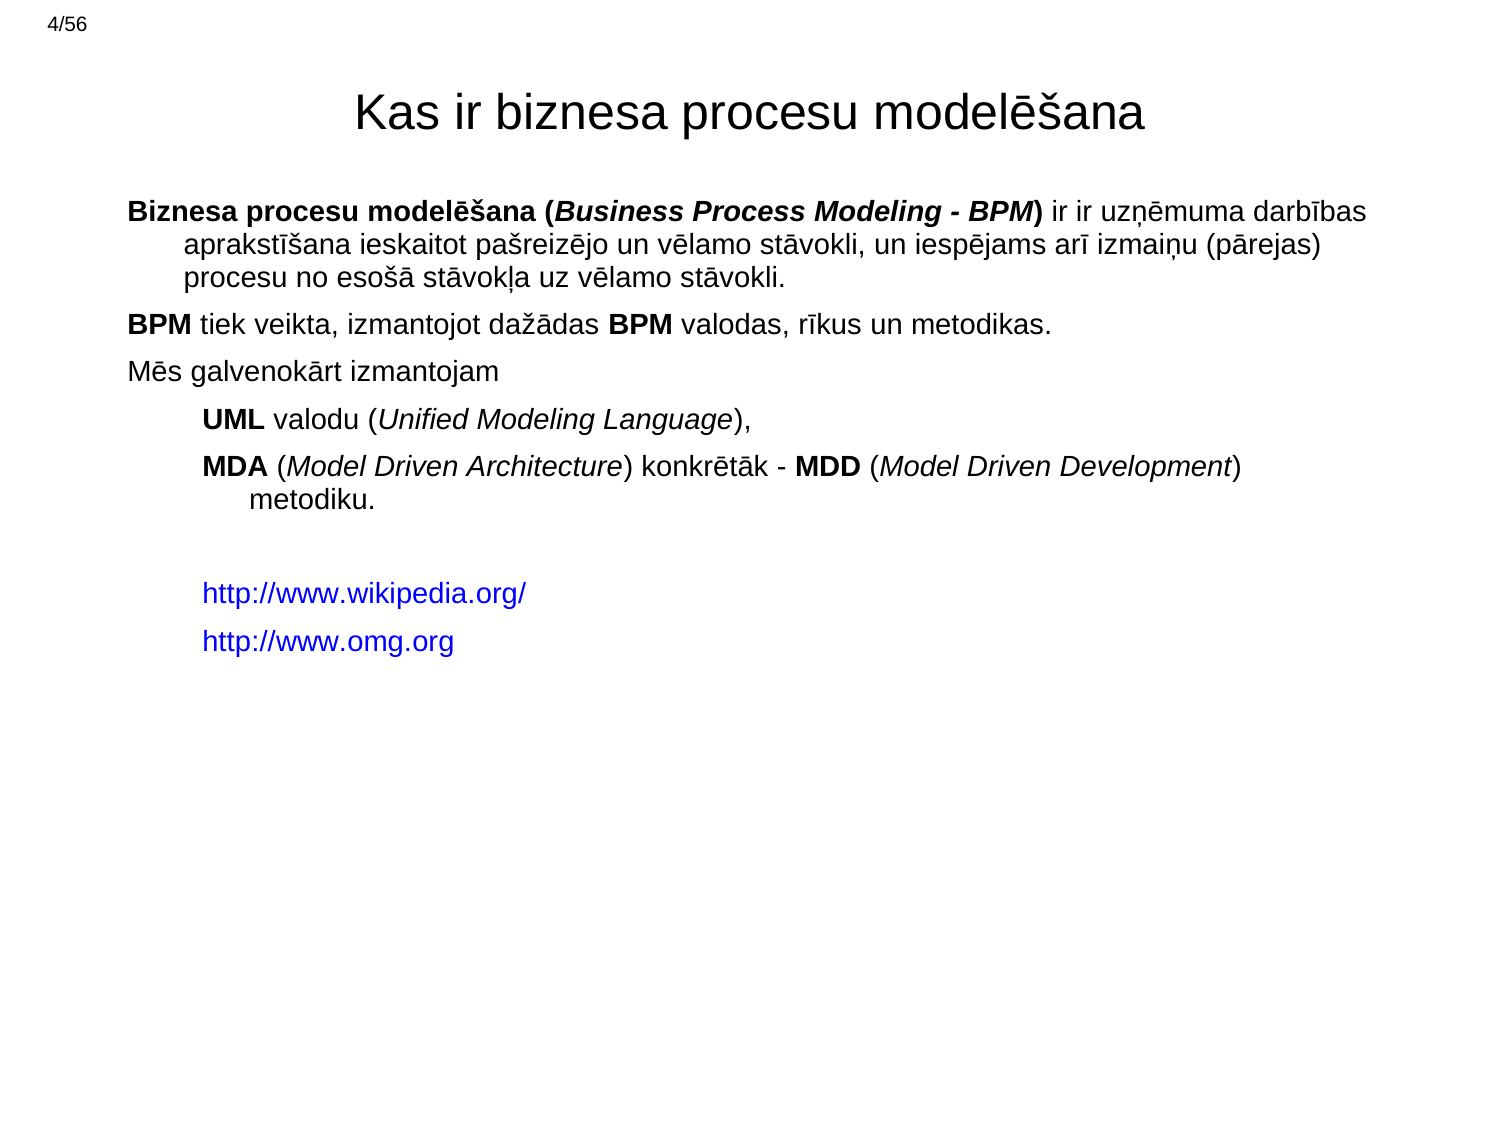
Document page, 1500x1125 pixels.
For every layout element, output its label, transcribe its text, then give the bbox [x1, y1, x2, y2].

title Kas ir biznesa procesu modelēšana [112, 62, 1388, 163]
list Biznesa procesu modelēšana (Business Process Modeling - BPM) ir ir uzņēmuma darbības aprakstīšana ieskaitot pašreizējo un vēlamo stāvokli, un iespējams arī izmaiņu (pārejas) procesu no esošā stāvokļa uz vēlamo stāvokli. BPM tiek veikta, izmantojot dažādas BPM valodas, rīkus un metodikas. Mēs galvenokārt izmantojam UML valodu (Unified Modeling Language), MDA (Model Driven Architecture) konkrētāk - MDD (Model Driven Development) metodiku. http://www.wikipedia.org/ http://www.omg.org [112, 187, 1388, 1001]
